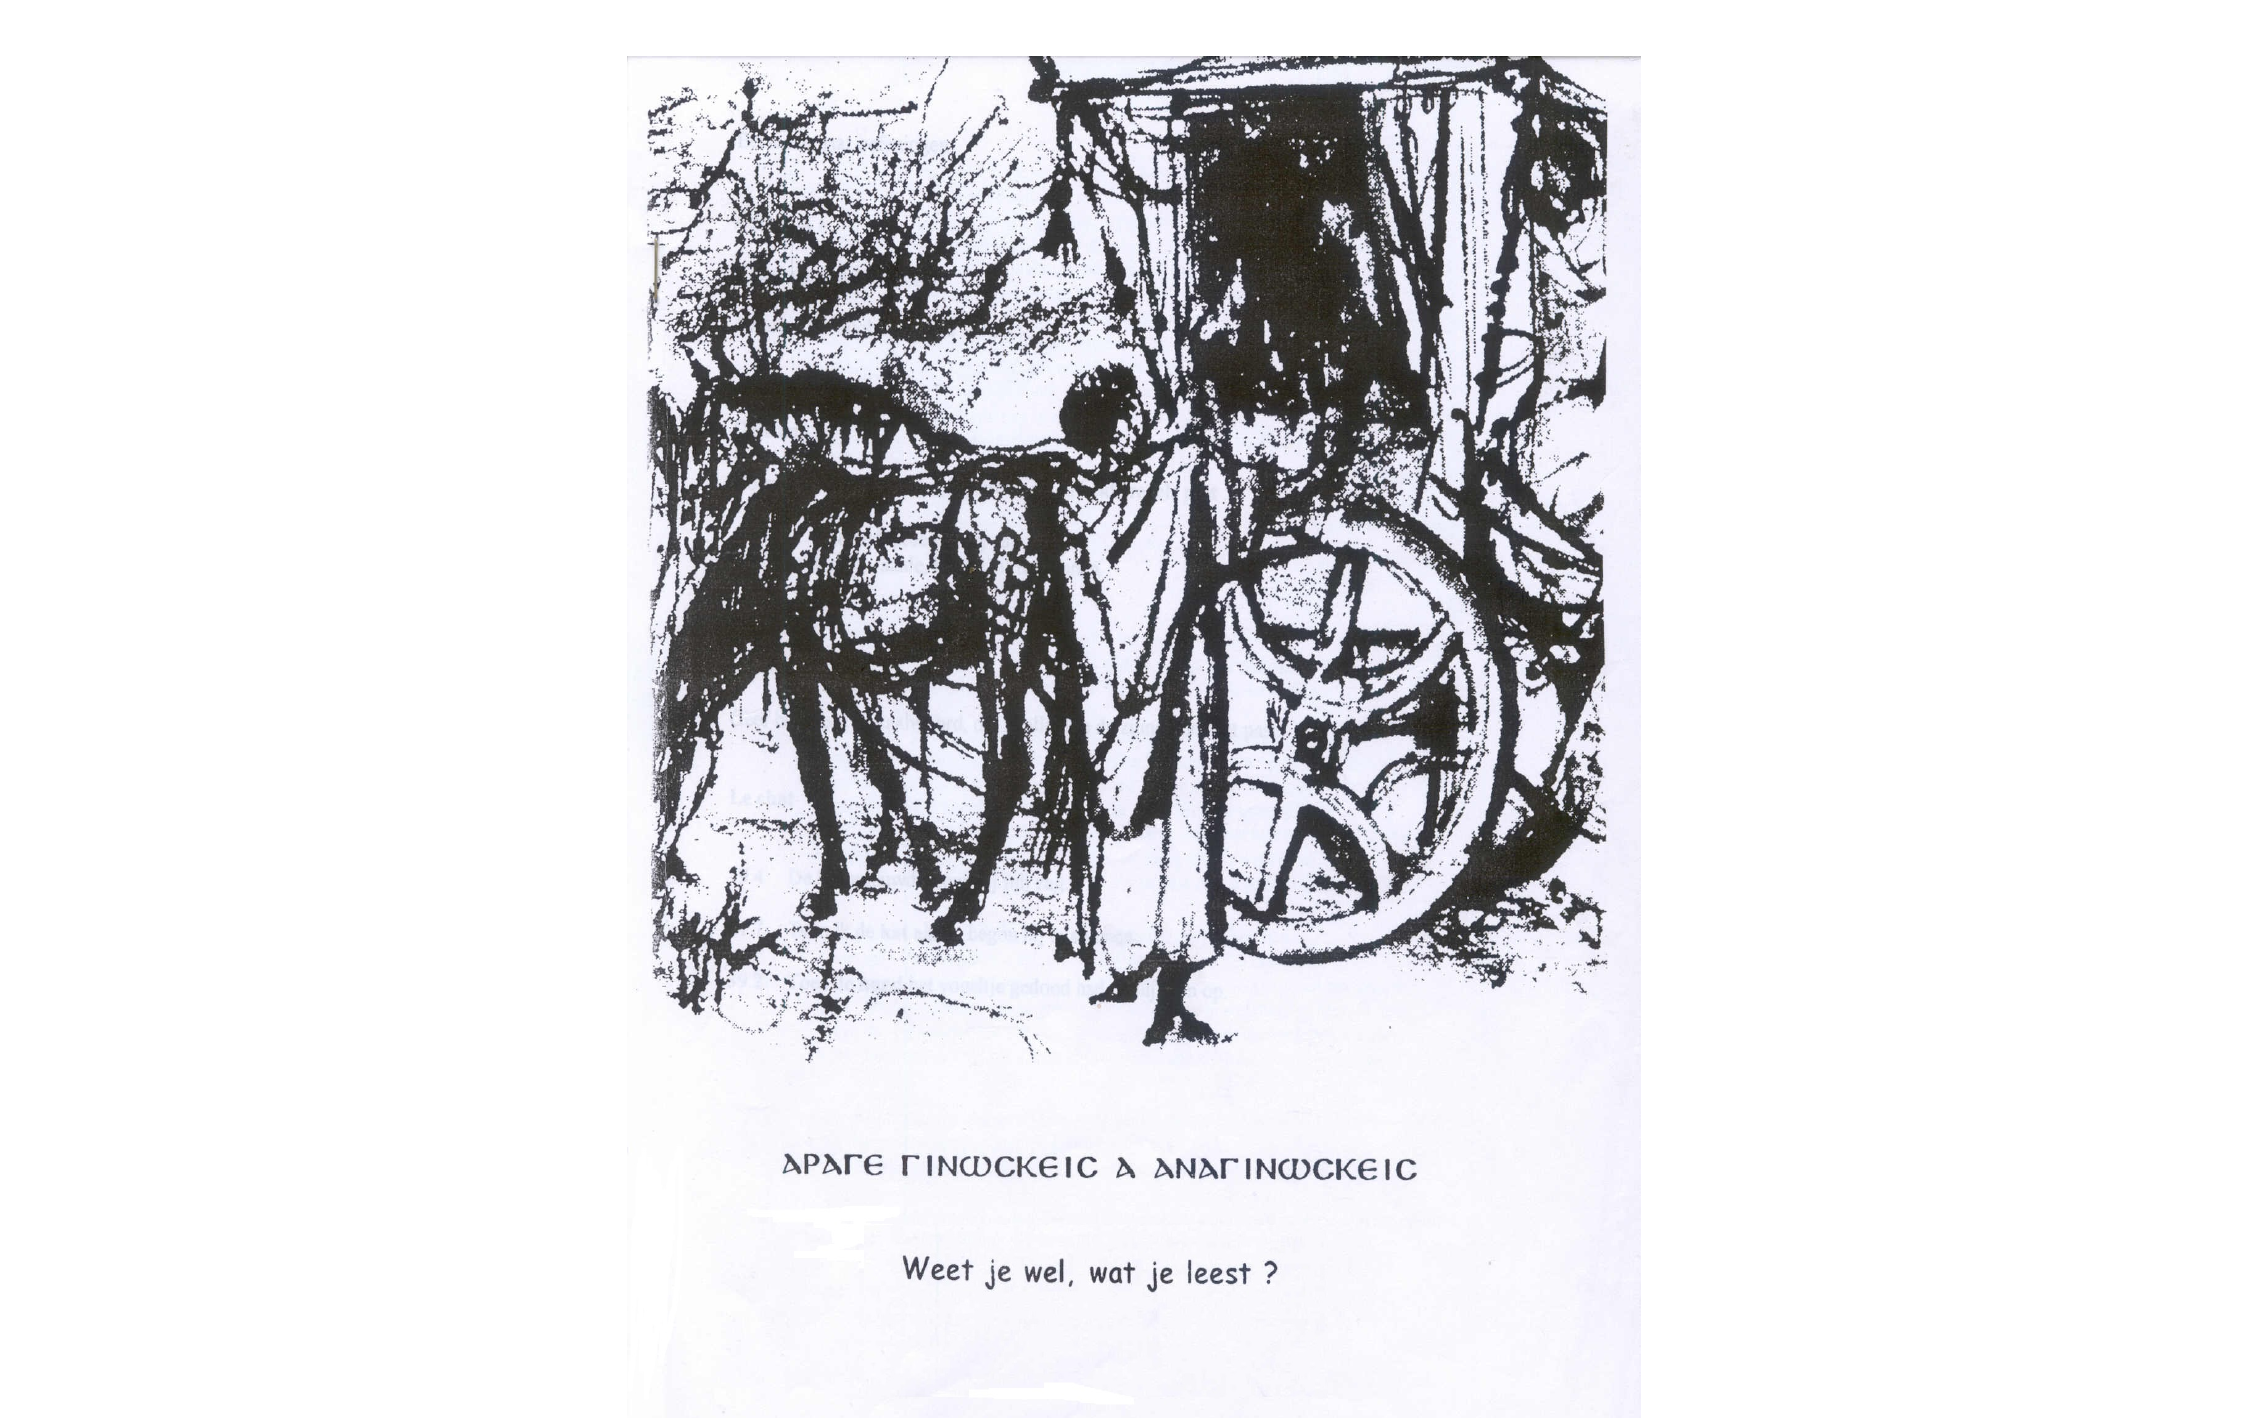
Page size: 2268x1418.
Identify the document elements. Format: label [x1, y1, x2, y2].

picture [627, 56, 1641, 1418]
